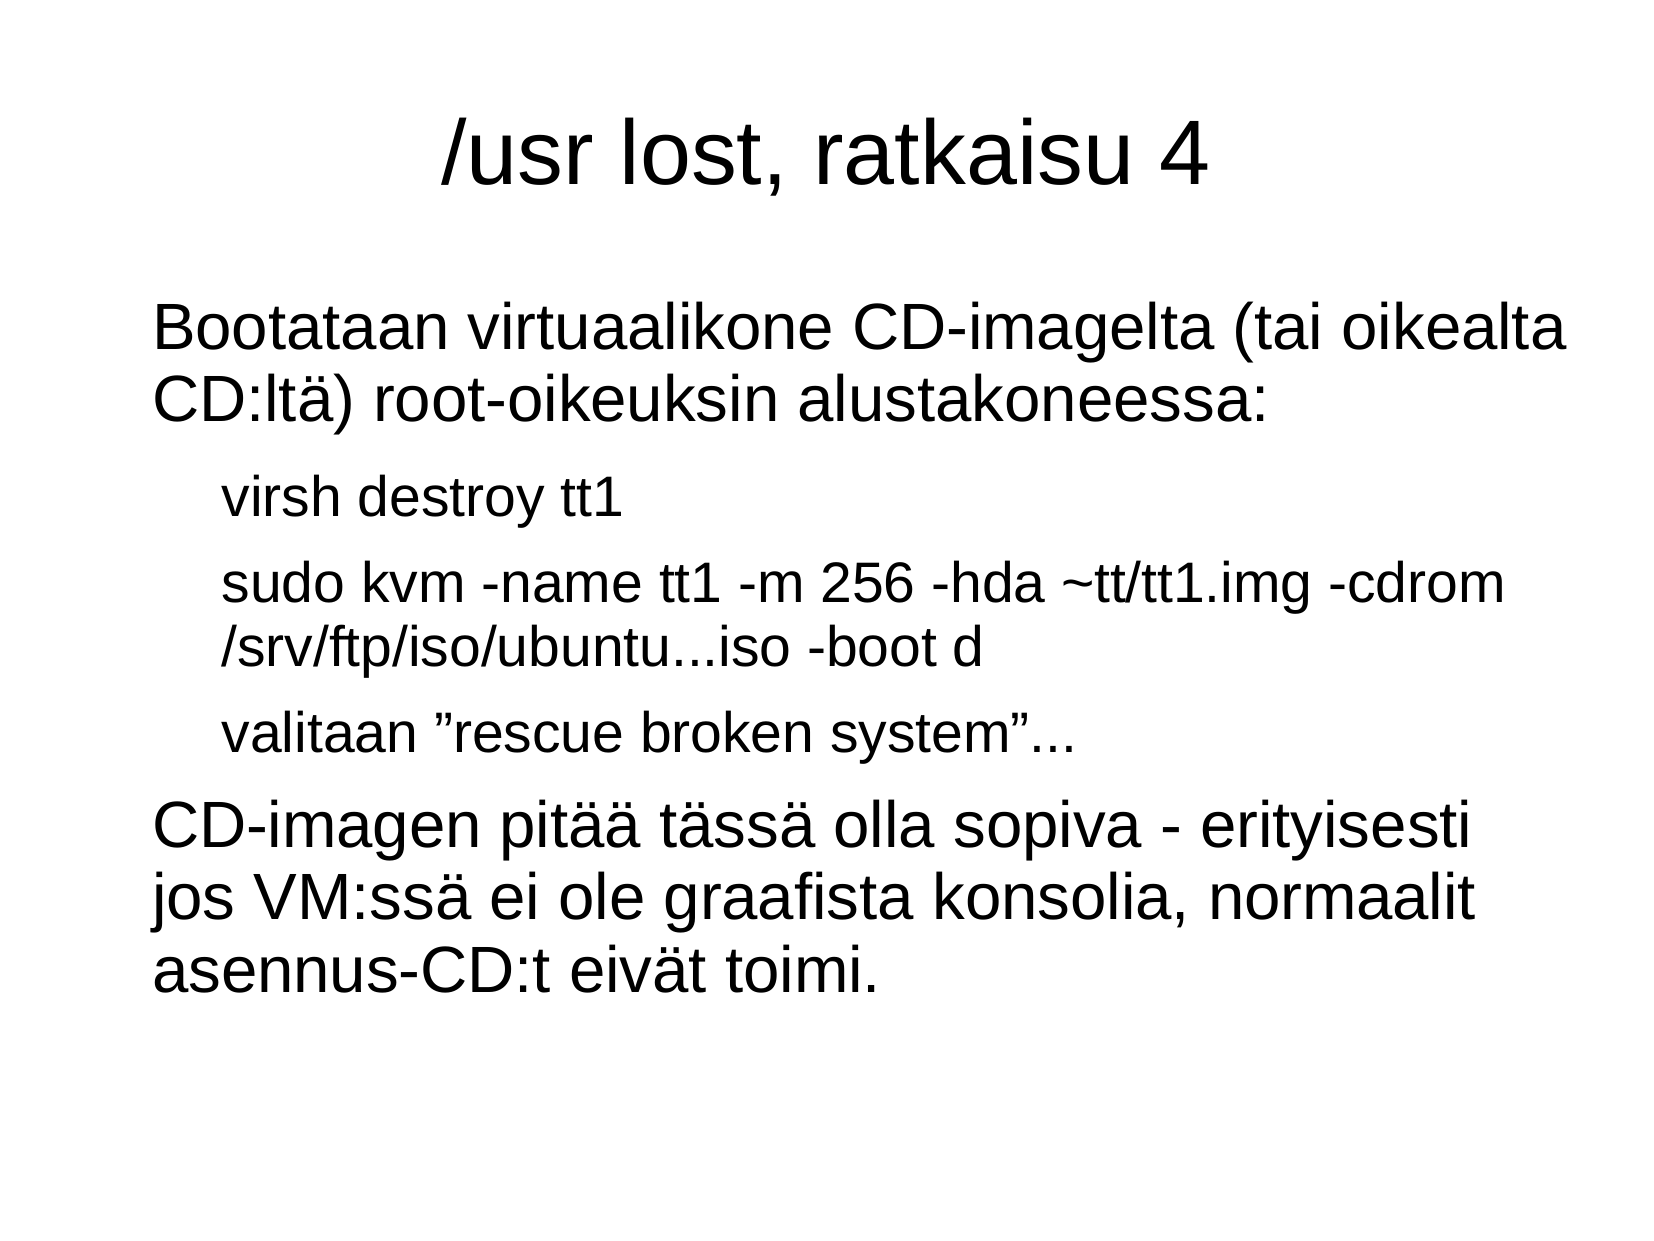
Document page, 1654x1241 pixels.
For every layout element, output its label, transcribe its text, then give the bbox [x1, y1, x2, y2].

list Bootataan virtuaalikone CD-imagelta (tai oikealta CD:ltä) root-oikeuksin alustakoneessa: virsh destroy tt1 sudo kvm -name tt1 -m 256 -hda ~tt/tt1.img -cdrom /srv/ftp/iso/ubuntu...iso -boot d valitaan ”rescue broken system”... CD-imagen pitää tässä olla sopiva - erityisesti jos VM:ssä ei ole graafista konsolia, normaalit asennus-CD:t eivät toimi. [82, 290, 1571, 1010]
title /usr lost, ratkaisu 4 [82, 49, 1571, 257]
